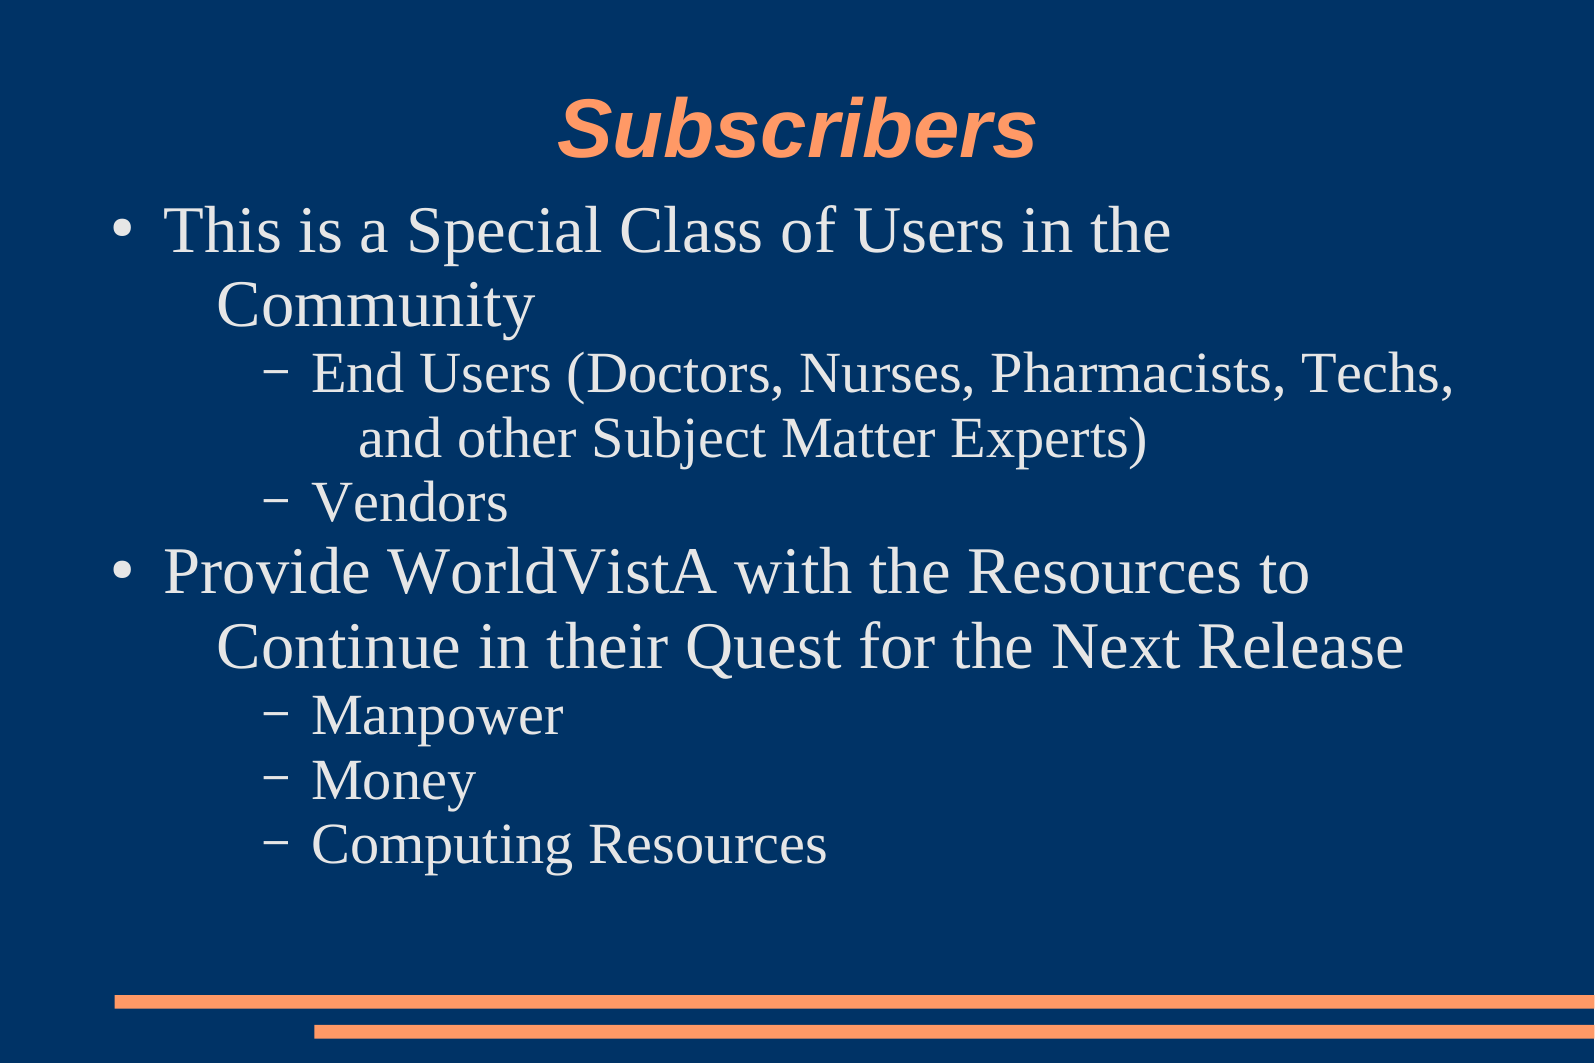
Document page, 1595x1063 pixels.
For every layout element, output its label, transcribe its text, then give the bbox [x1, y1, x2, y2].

list This is a Special Class of Users in the Community End Users (Doctors, Nurses, Pharmacists, Techs, and other Subject Matter Experts) Vendors Provide WorldVistA with the Resources to Continue in their Quest for the Next Release Manpower Money Computing Resources [75, 192, 1463, 939]
title Subscribers [117, 39, 1479, 218]
